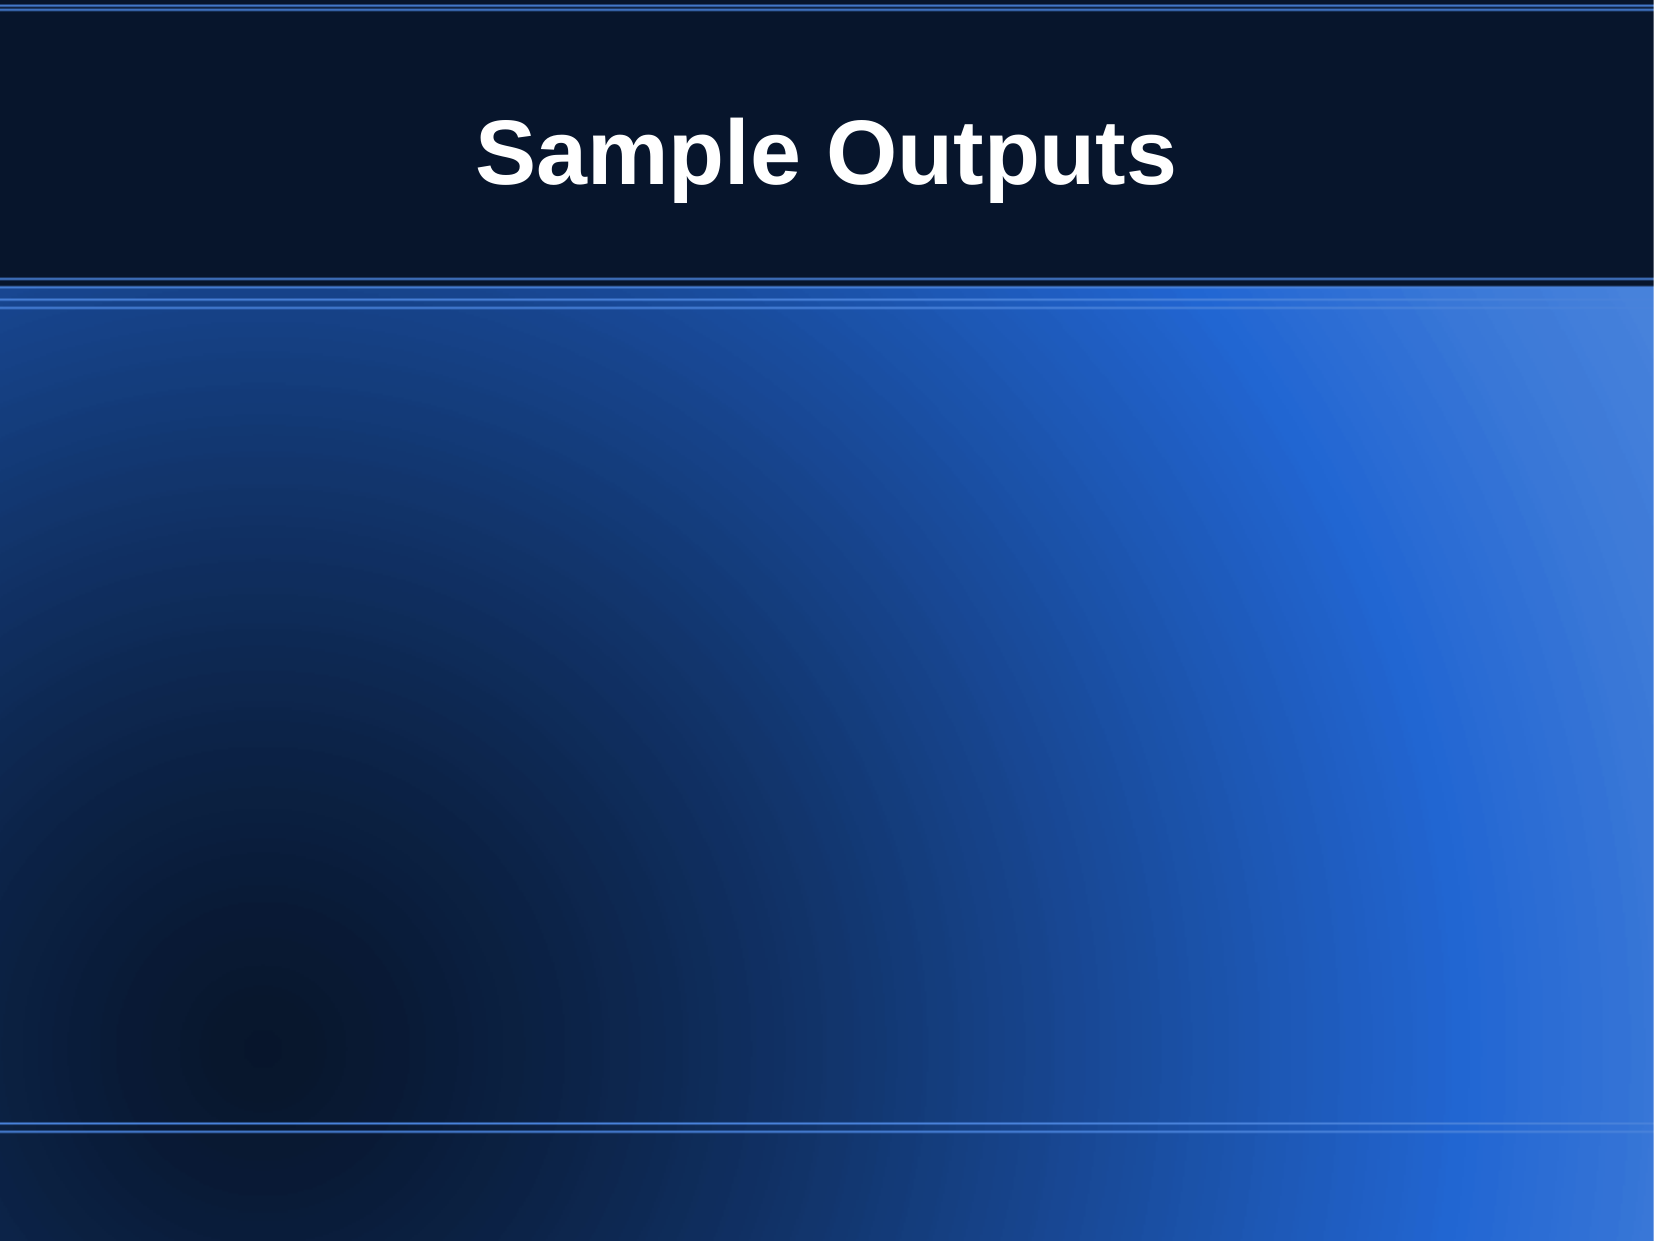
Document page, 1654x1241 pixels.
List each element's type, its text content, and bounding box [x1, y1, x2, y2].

title Sample Outputs [82, 56, 1571, 250]
picture [0, 0, 1654, 1241]
